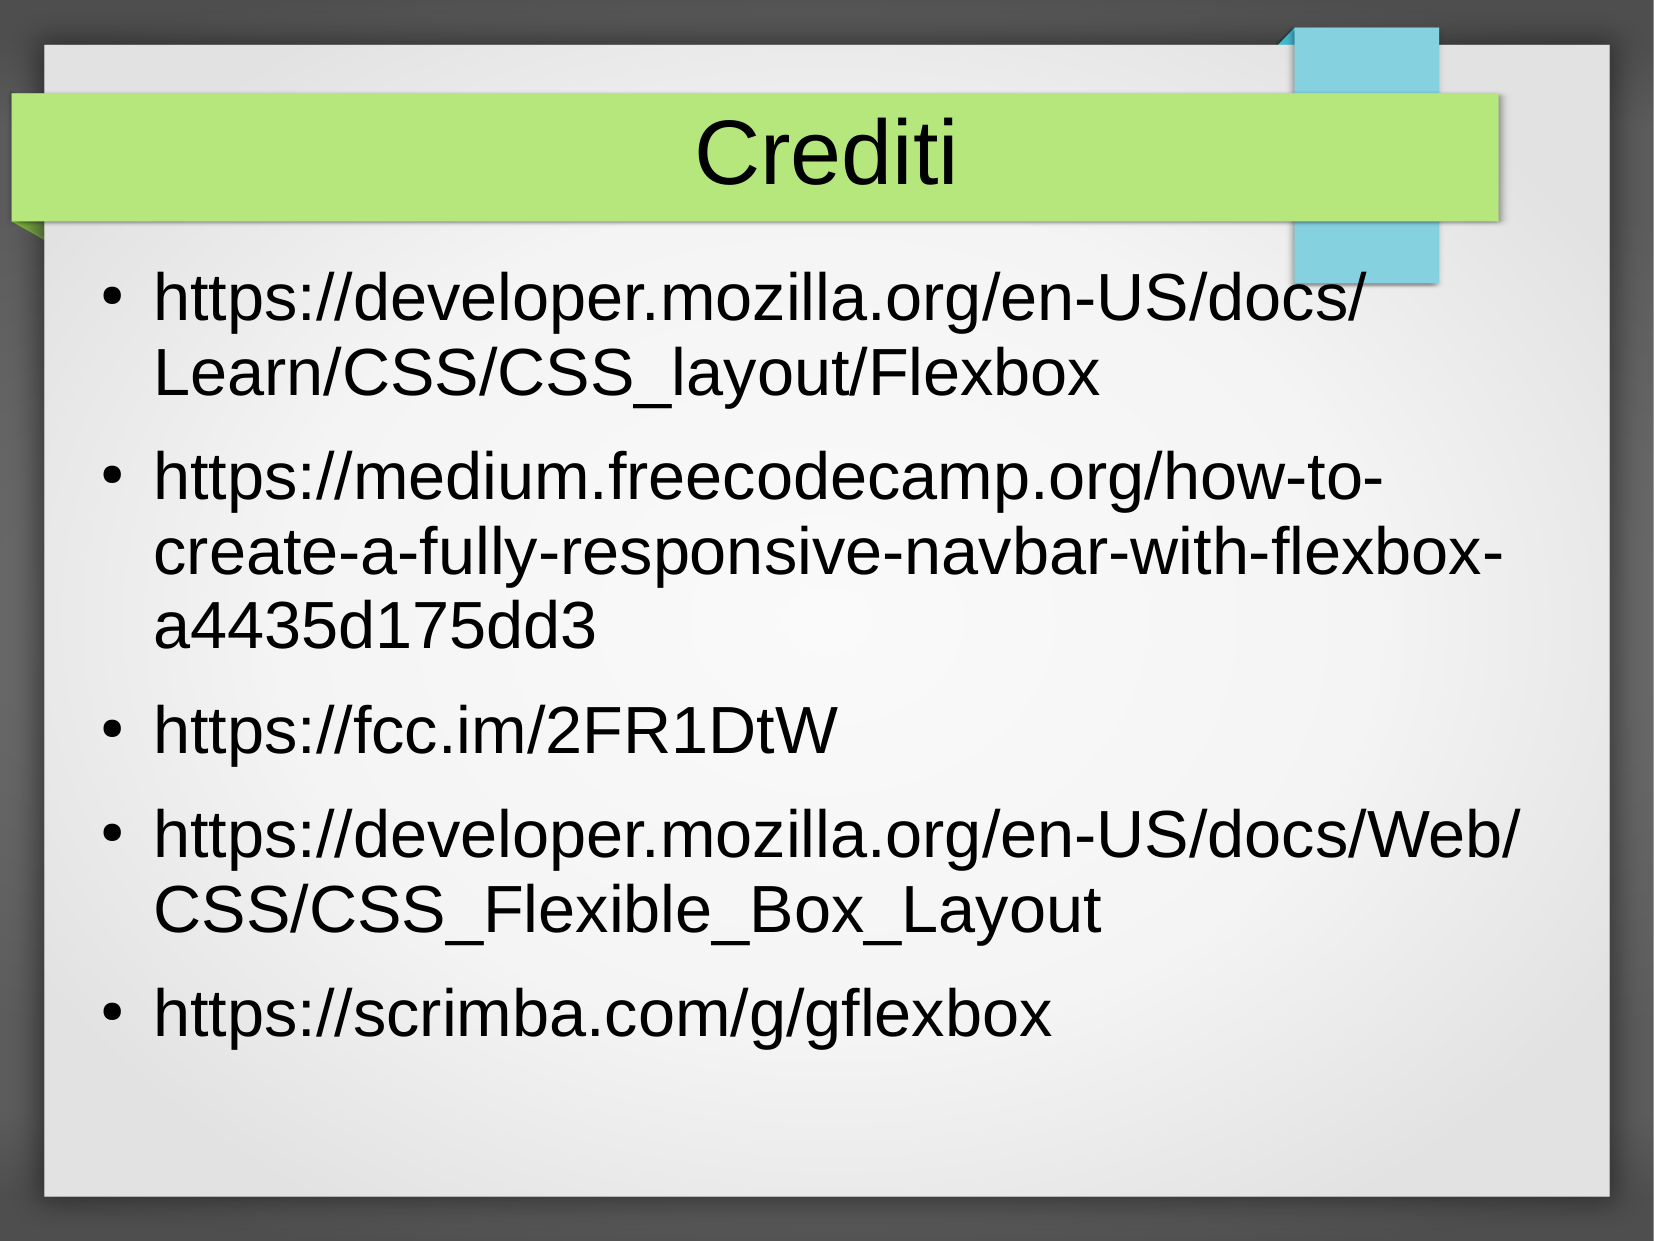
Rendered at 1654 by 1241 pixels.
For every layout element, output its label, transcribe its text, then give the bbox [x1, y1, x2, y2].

title Crediti [82, 49, 1571, 257]
picture [0, 0, 1654, 1241]
list https://developer.mozilla.org/en-US/docs/Learn/CSS/CSS_layout/Flexbox https://medium.freecodecamp.org/how-to-create-a-fully-responsive-navbar-with-flexbox-a4435d175dd3 https://fcc.im/2FR1DtW https://developer.mozilla.org/en-US/docs/Web/CSS/CSS_Flexible_Box_Layout https://scrimba.com/g/gflexbox [82, 259, 1571, 1182]
